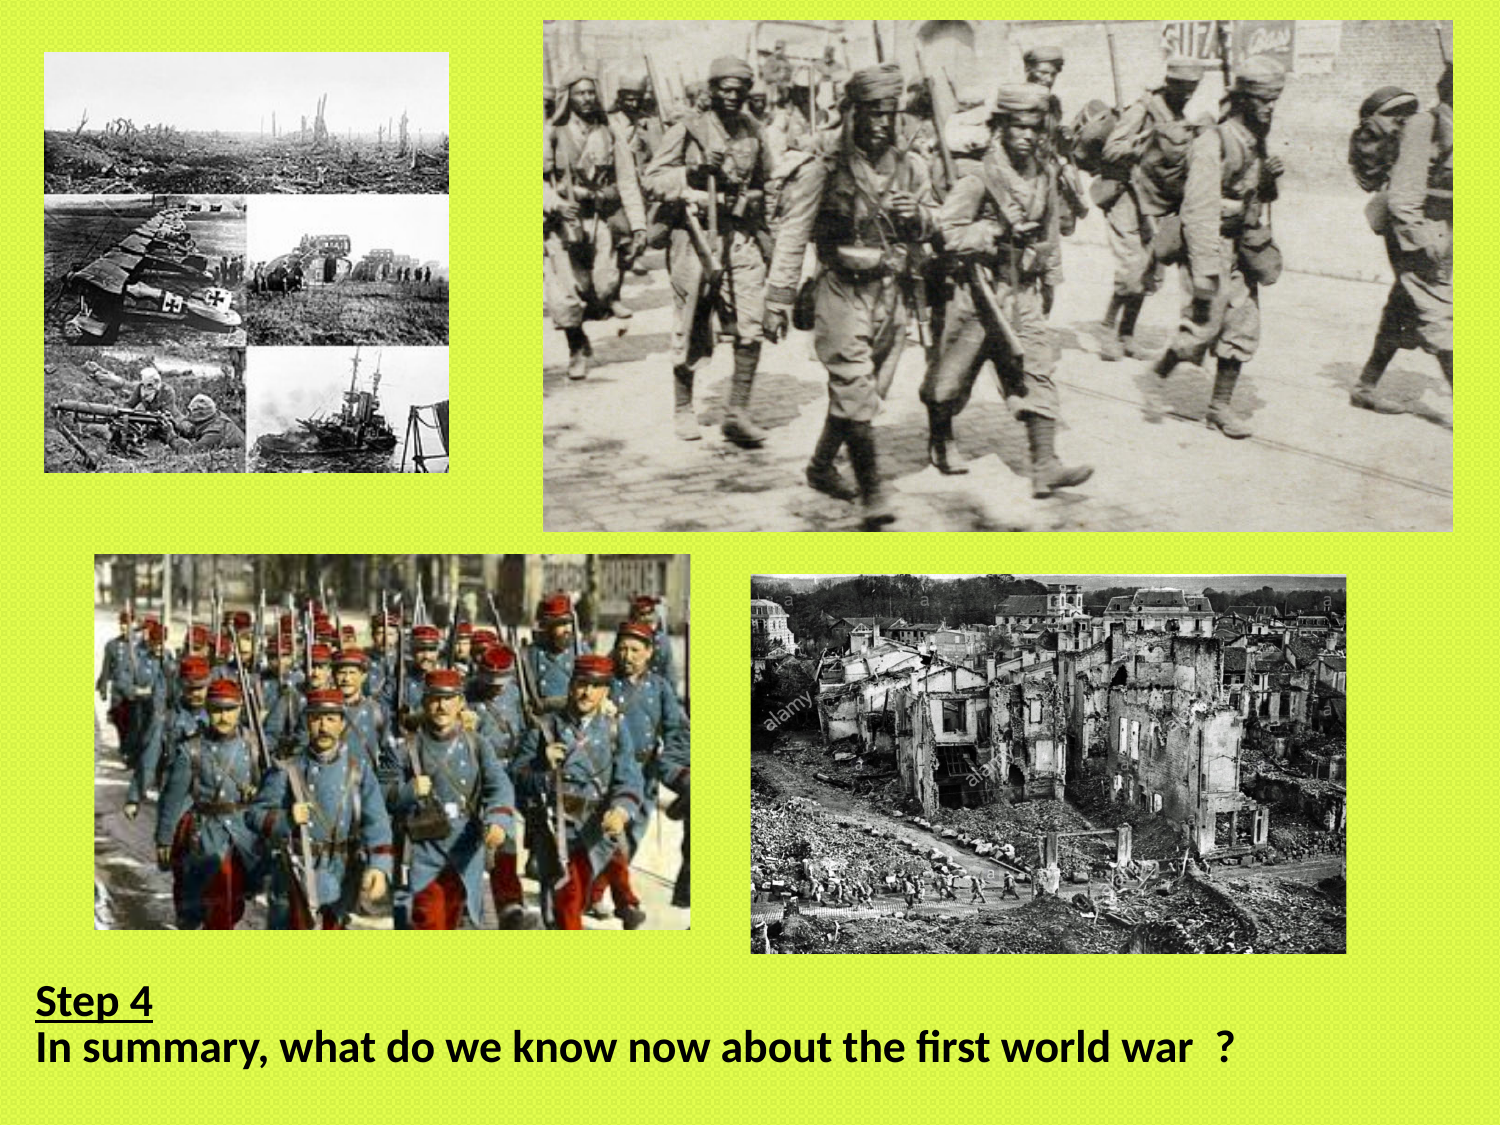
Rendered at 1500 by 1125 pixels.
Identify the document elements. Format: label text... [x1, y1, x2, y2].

picture [0, 0, 1500, 1125]
title Step 4 In summary, what do we know now about the first world war ? [35, 928, 1465, 1125]
